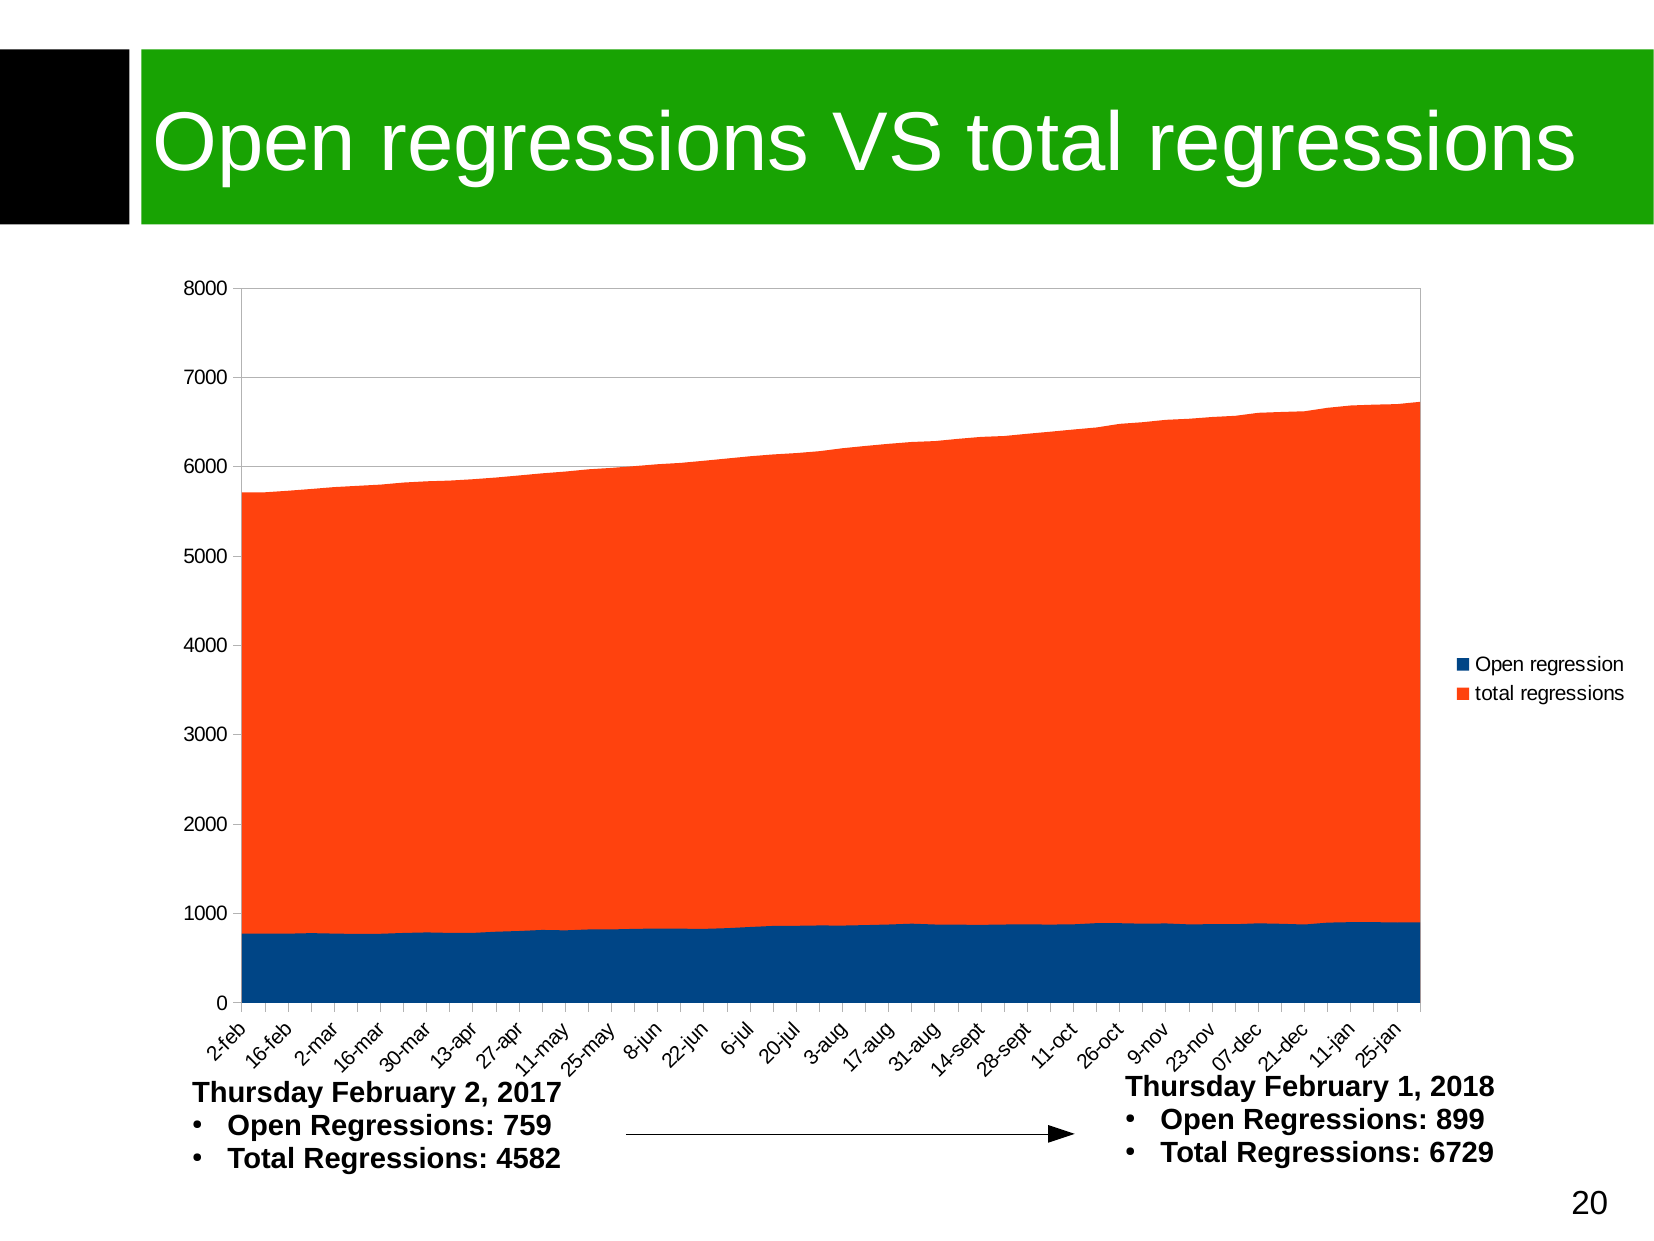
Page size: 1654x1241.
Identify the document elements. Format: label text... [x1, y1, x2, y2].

text_box Thursday February 1, 2018 Open Regressions: 899 Total Regressions: 6729 [1074, 1062, 1654, 1241]
title Open regressions VS total regressions [152, 72, 1654, 211]
text_box Thursday February 2, 2017 Open Regressions: 759 Total Regressions: 4582 [141, 1068, 792, 1241]
chart [153, 259, 1645, 1099]
